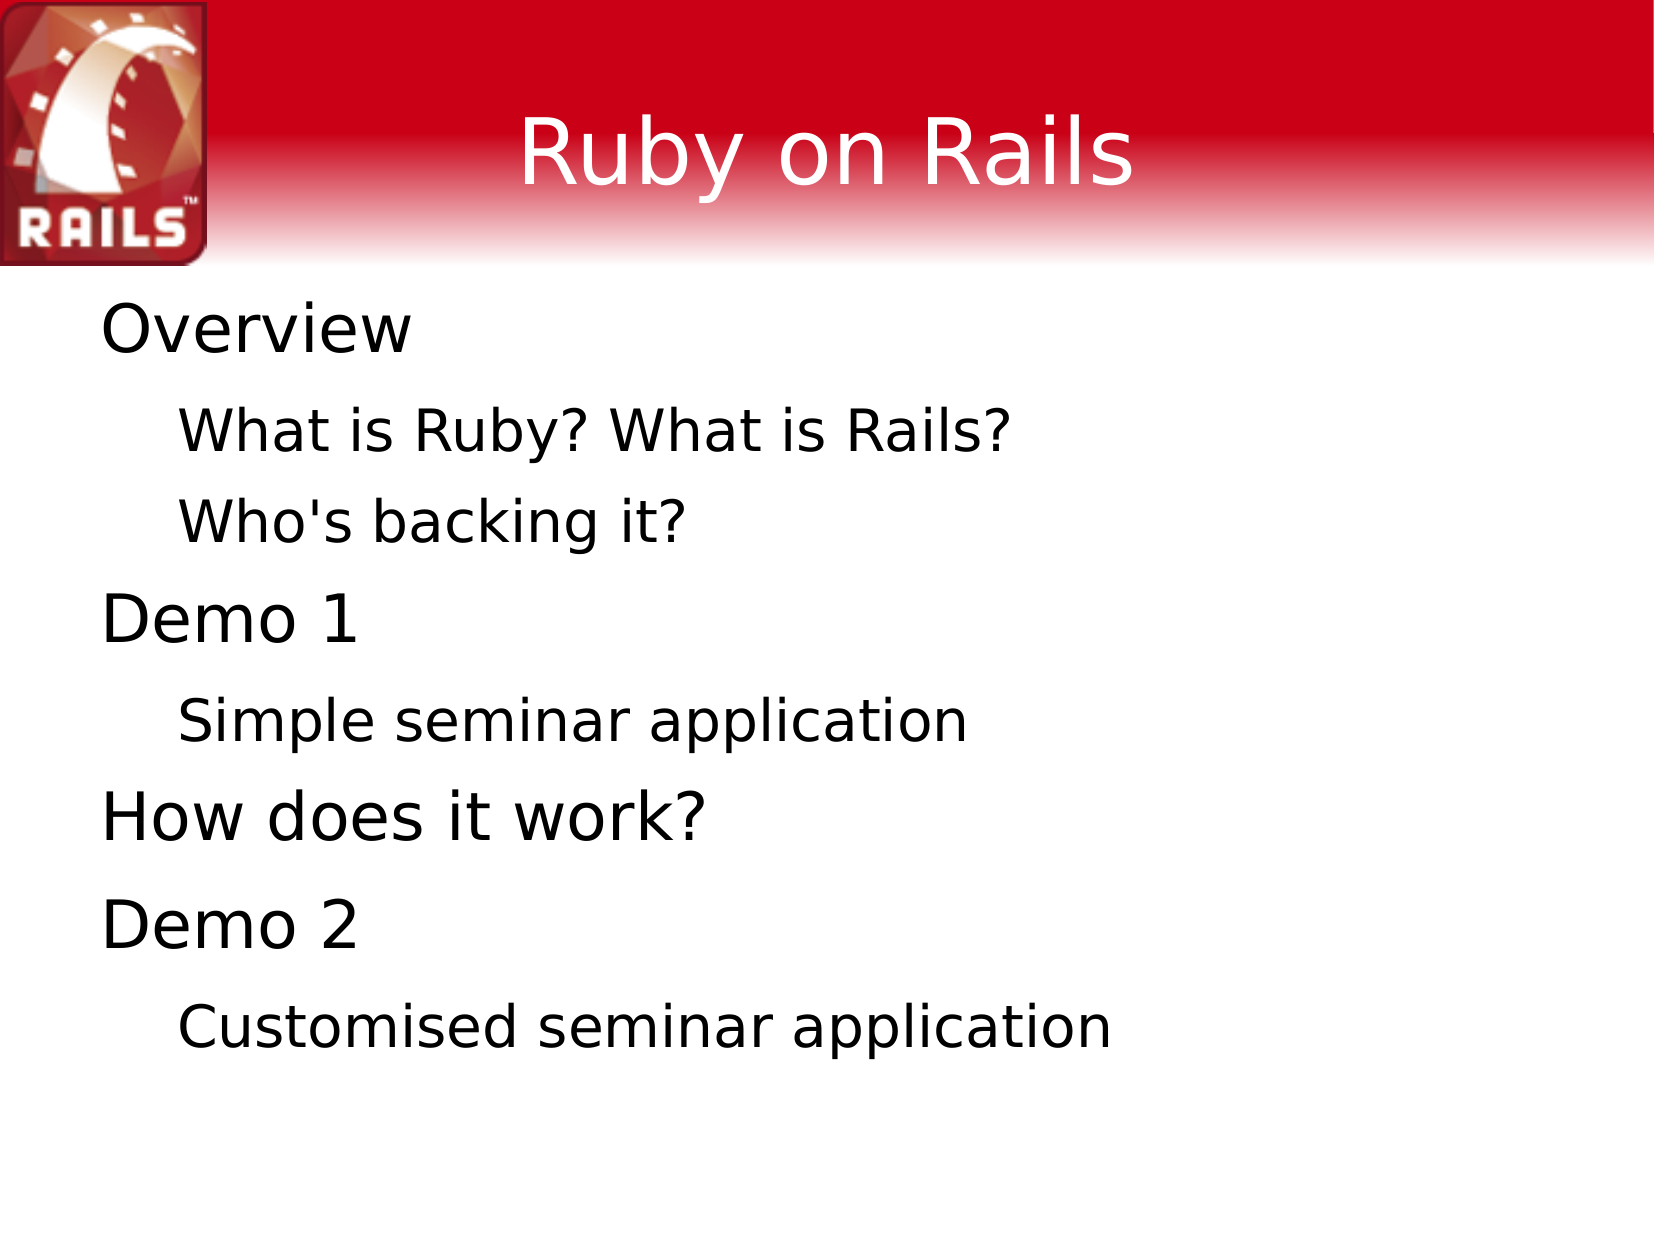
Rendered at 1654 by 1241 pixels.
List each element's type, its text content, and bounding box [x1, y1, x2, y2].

title Ruby on Rails [82, 49, 1571, 257]
picture [0, 2, 207, 266]
list Overview What is Ruby? What is Rails? Who's backing it? Demo 1 Simple seminar application How does it work? Demo 2 Customised seminar application [82, 290, 1571, 1094]
